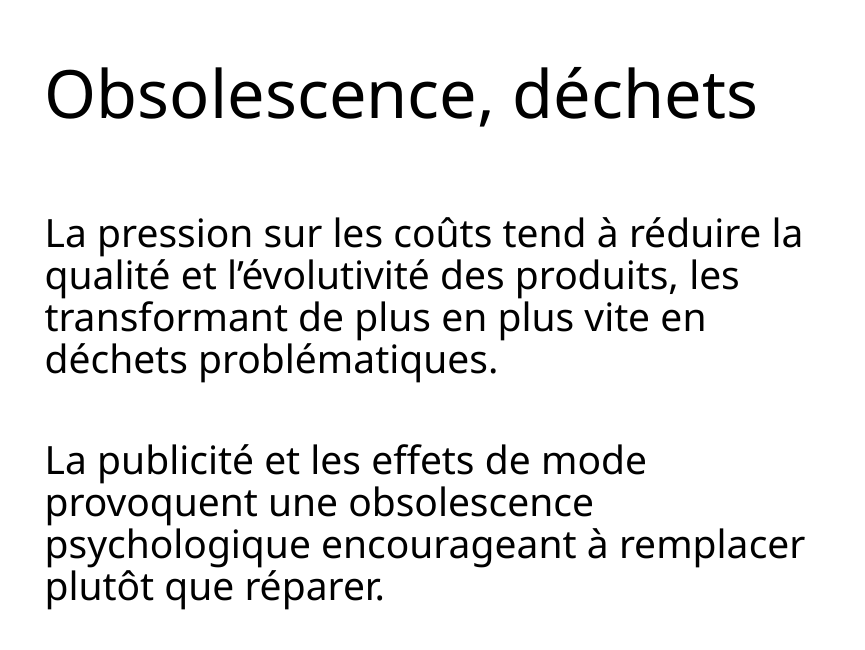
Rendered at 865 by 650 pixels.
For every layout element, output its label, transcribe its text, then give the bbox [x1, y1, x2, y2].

title Obsolescence, déchets [29, 34, 827, 161]
subtitle La pression sur les coûts tend à réduire la qualité et l’évolutivité des produits, les transformant de plus en plus vite en déchets problématiques. La publicité et les effets de mode provoquent une obsolescence psychologique encourageant à remplacer plutôt que réparer. [29, 206, 827, 621]
